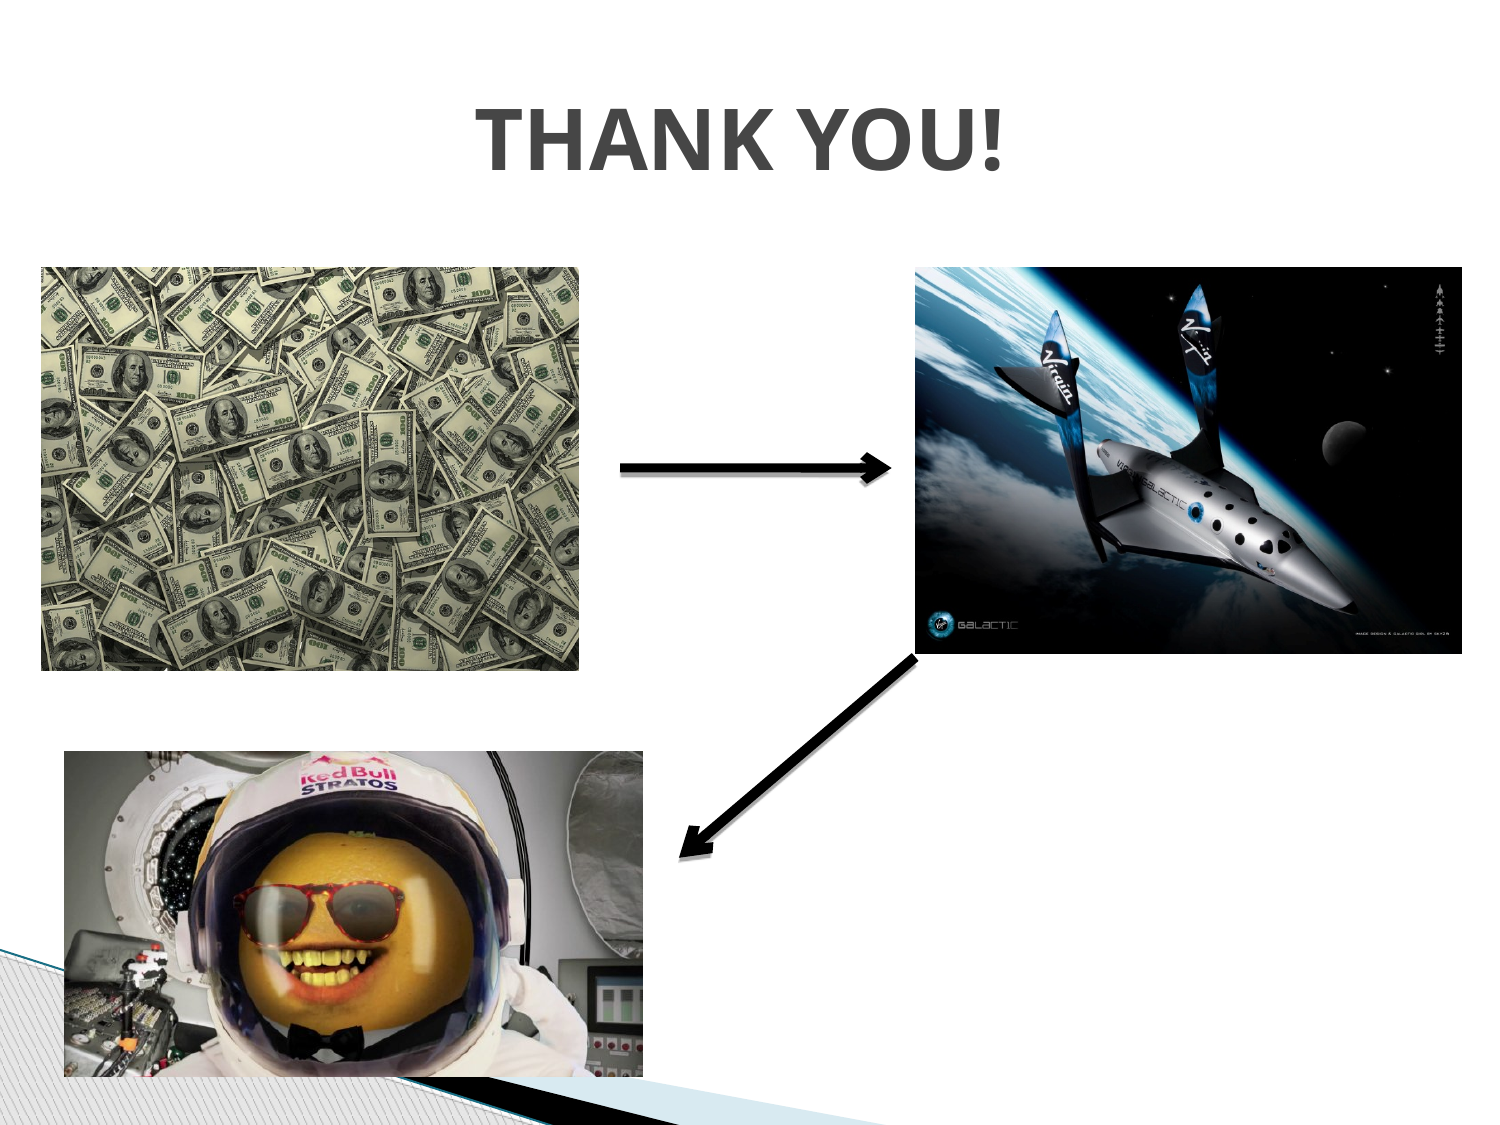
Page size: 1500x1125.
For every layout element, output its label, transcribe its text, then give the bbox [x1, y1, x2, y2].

title THANK YOU! [64, 42, 1415, 231]
picture [915, 267, 1462, 654]
picture [41, 267, 579, 671]
picture [64, 751, 643, 1077]
